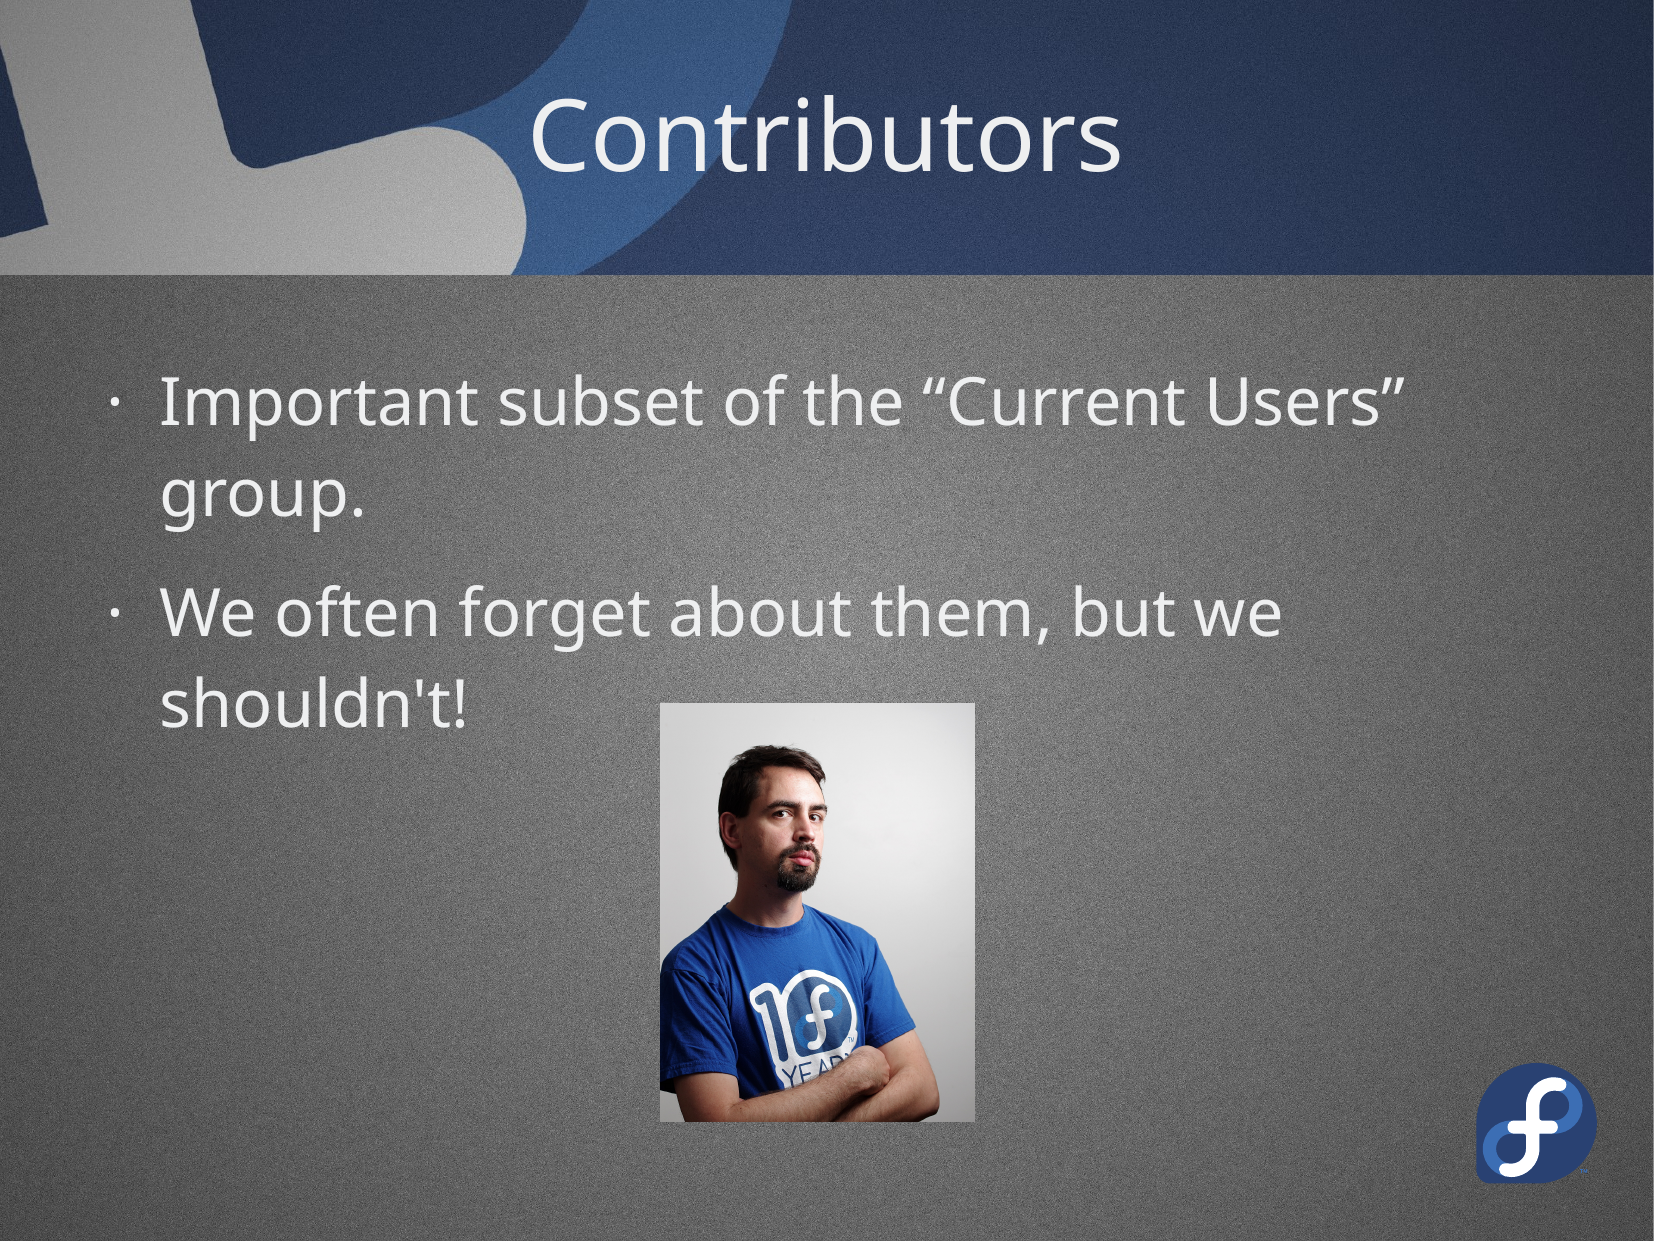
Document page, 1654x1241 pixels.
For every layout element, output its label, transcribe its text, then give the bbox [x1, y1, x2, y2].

title Contributors [88, 29, 1565, 237]
picture [0, 0, 1654, 1241]
list Important subset of the “Current Users” group. We often forget about them, but we shouldn't! [88, 354, 1565, 1063]
